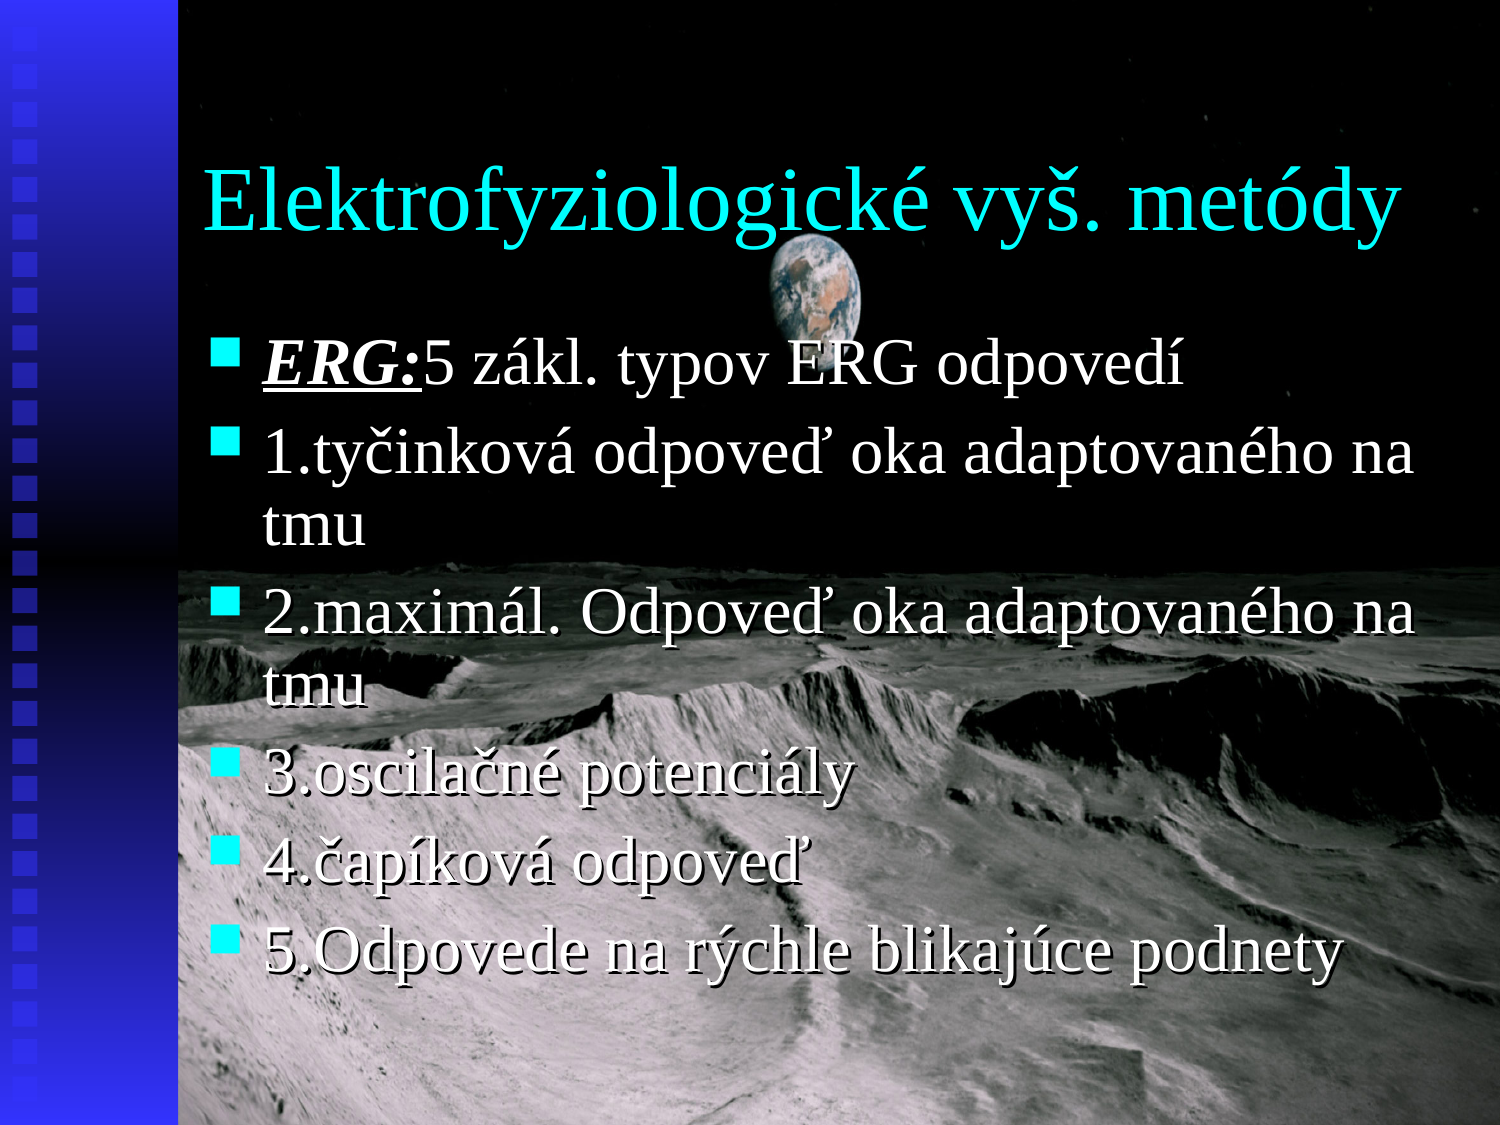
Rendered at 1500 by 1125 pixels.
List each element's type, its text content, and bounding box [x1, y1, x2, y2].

list ERG:5 zákl. typov ERG odpovedí 1.tyčinková odpoveď oka adaptovaného na tmu 2.maximál. Odpoveď oka adaptovaného na tmu 3.oscilačné potenciály 4.čapíková odpoveď 5.Odpovede na rýchle blikajúce podnety [191, 319, 1467, 995]
title Elektrofyziologické vyš. metódy [187, 99, 1463, 288]
picture [0, 0, 1500, 1125]
